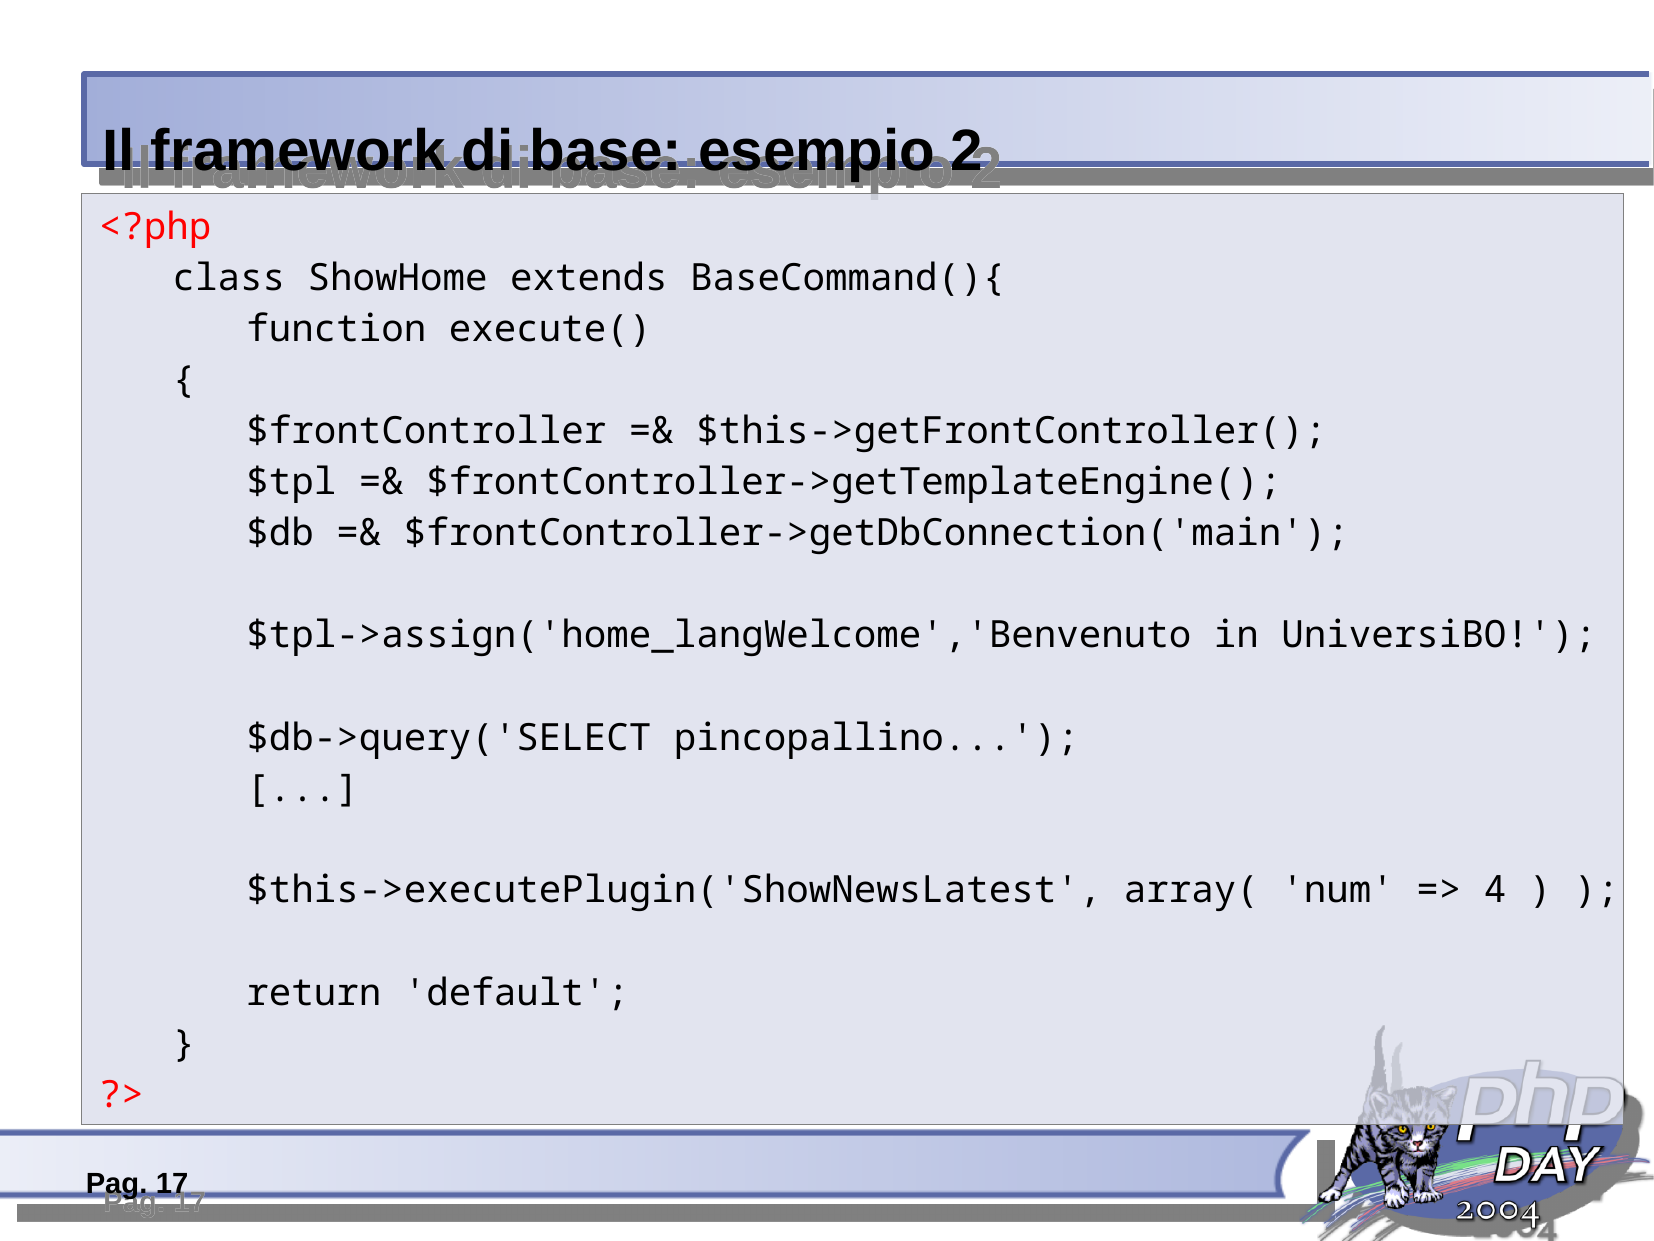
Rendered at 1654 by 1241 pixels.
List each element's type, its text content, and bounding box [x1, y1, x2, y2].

picture [110, 1195, 117, 1201]
picture [126, 1180, 133, 1190]
text_box Il framework di base: esempio 2 [102, 85, 1394, 155]
picture [0, 1025, 1652, 1233]
text_box <?php class ShowHome extends BaseCommand(){ function execute() { $frontController =& $this->getFrontController(); $tpl =& $frontController->getTemplateEngine(); $db =& $frontController->getDbConnection('main'); $tpl->assign('home_langWelcome','Benvenuto in UniversiBO!'); $db->query('SELECT pincopallino...'); [...] $this->executePlugin('ShowNewsLatest', array( 'num' => 4 ) ); return 'default'; } ?> [81, 193, 1624, 990]
